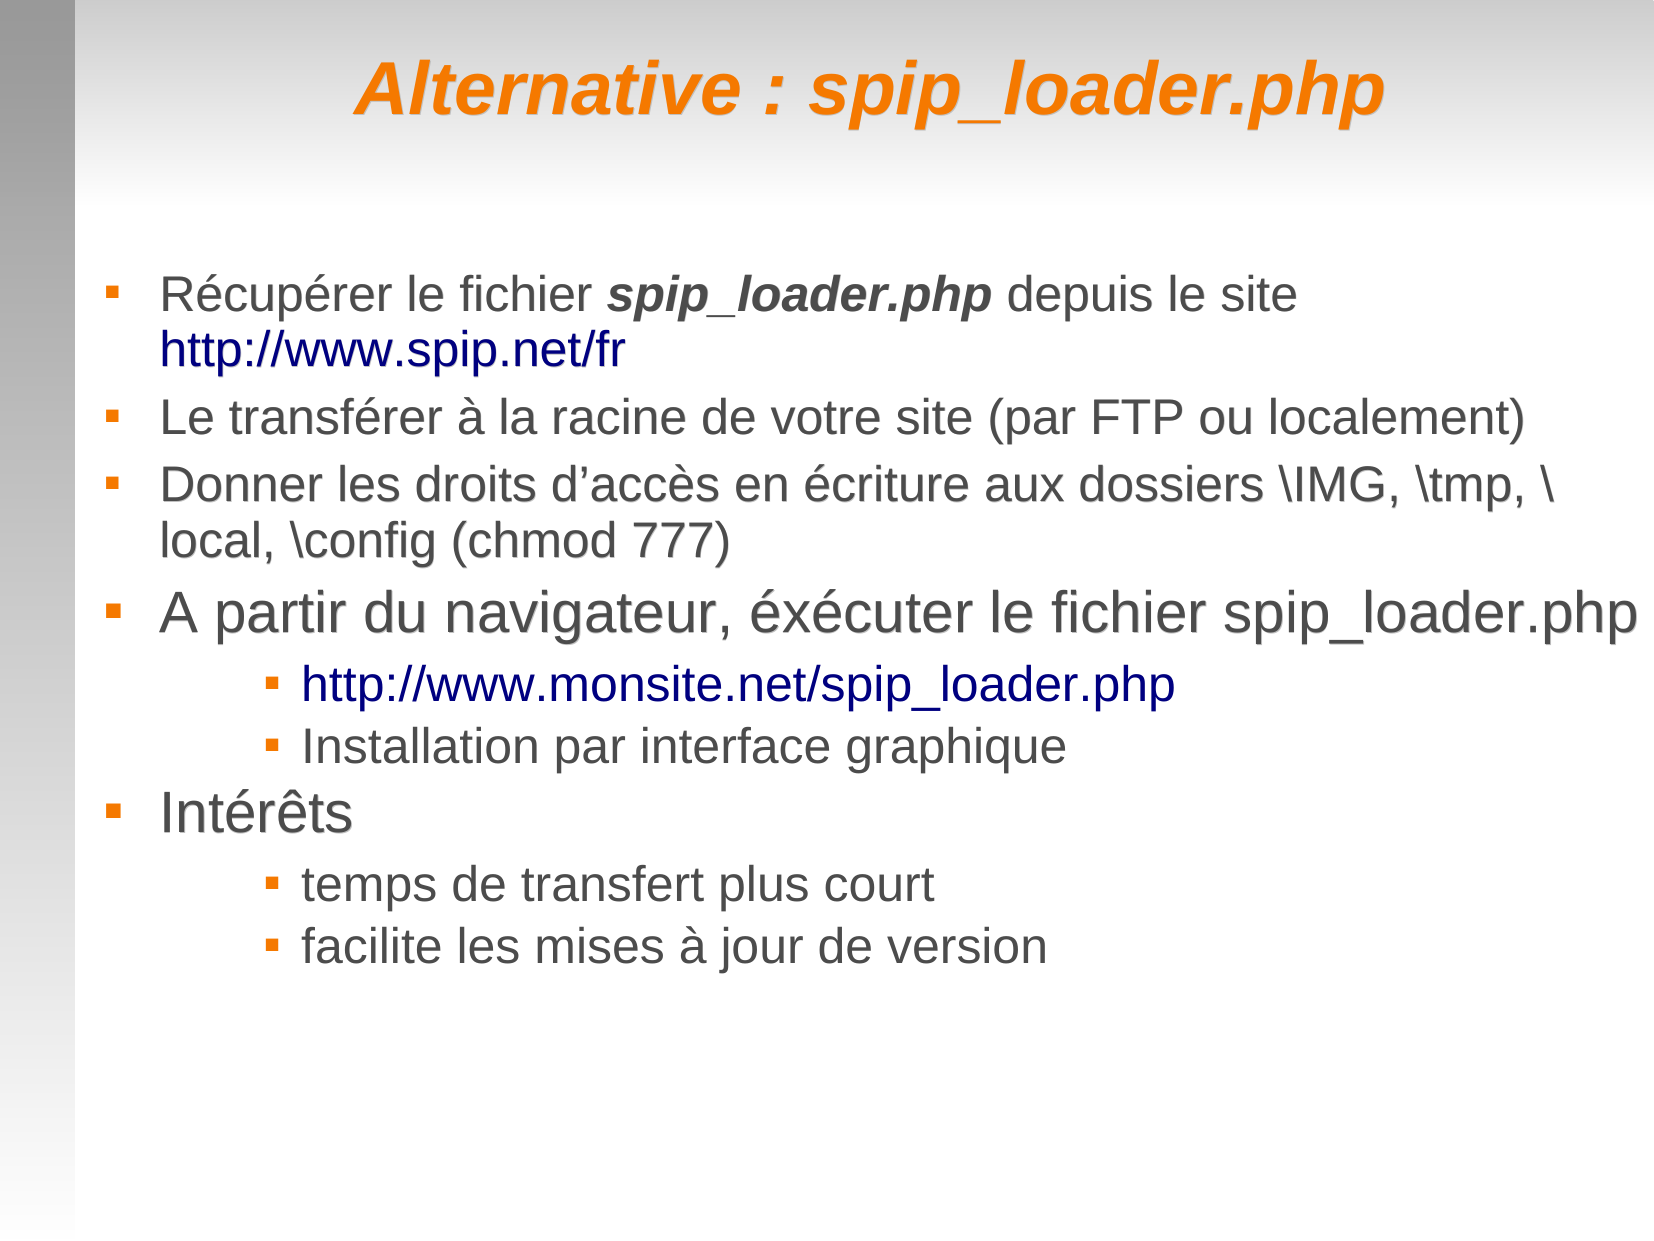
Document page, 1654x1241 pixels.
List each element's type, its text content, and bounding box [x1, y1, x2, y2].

list Récupérer le fichier spip_loader.php depuis le site http://www.spip.net/fr Le transférer à la racine de votre site (par FTP ou localement) Donner les droits d’accès en écriture aux dossiers \IMG, \tmp, \local, \config (chmod 777) A partir du navigateur, éxécuter le fichier spip_loader.php http://www.monsite.net/spip_loader.php Installation par interface graphique Intérêts temps de transfert plus court facilite les mises à jour de version [88, 265, 1654, 1070]
title Alternative : spip_loader.php [88, 0, 1654, 178]
